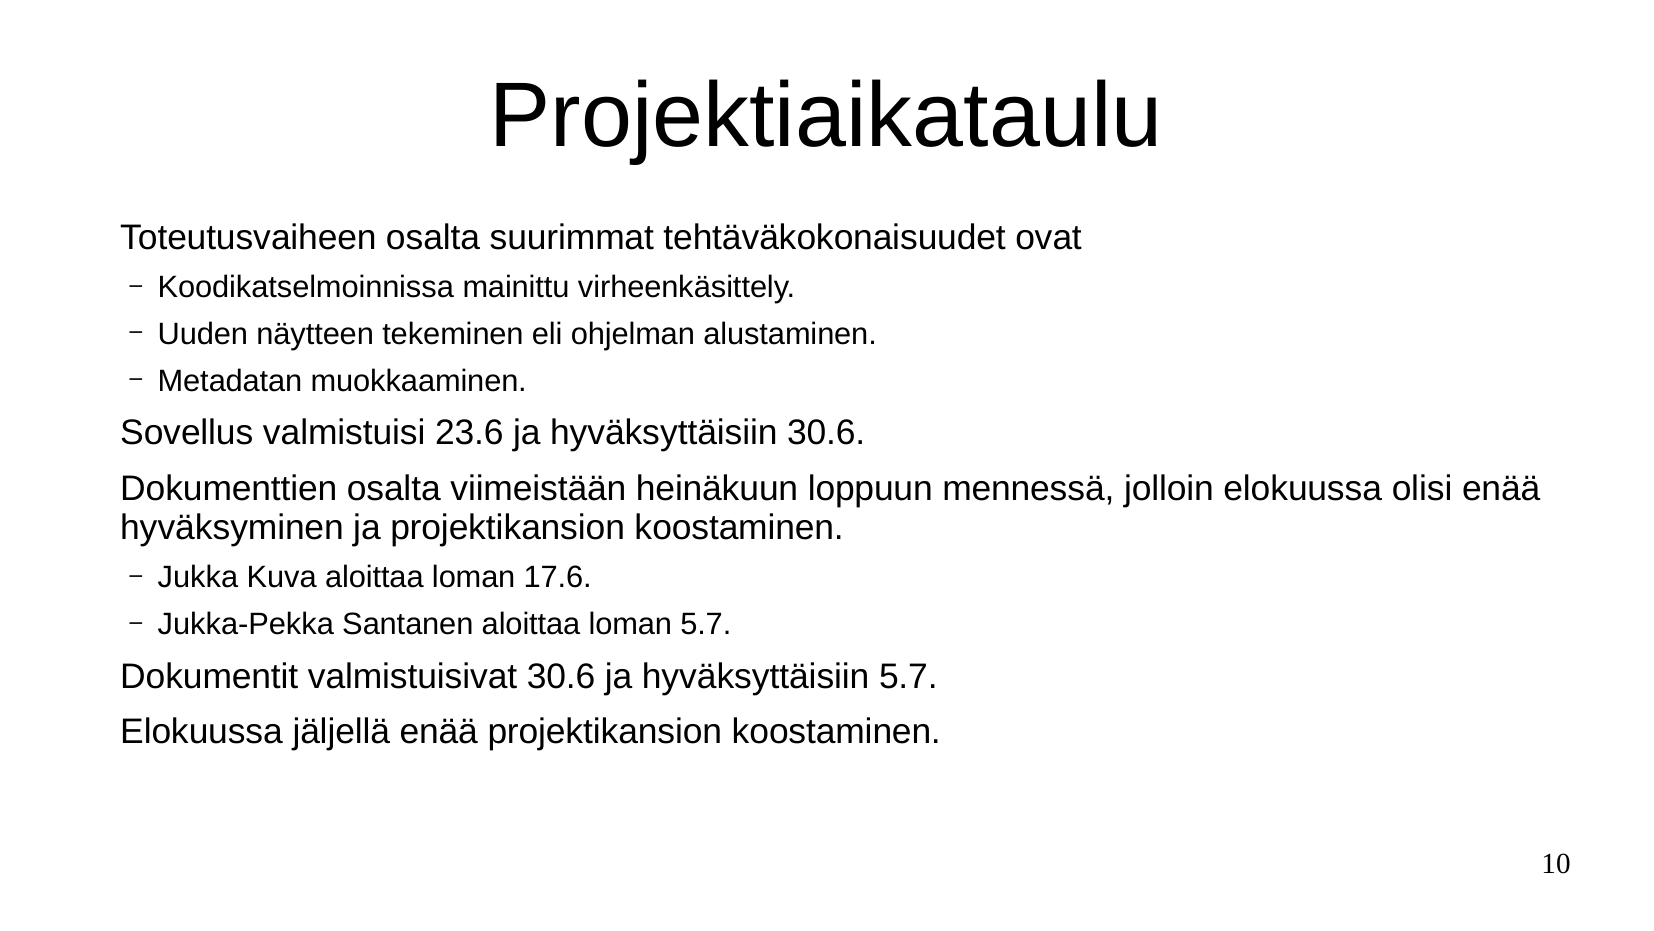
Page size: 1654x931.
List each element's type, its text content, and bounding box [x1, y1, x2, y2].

list Toteutusvaiheen osalta suurimmat tehtäväkokonaisuudet ovat Koodikatselmoinnissa mainittu virheenkäsittely. Uuden näytteen tekeminen eli ohjelman alustaminen. Metadatan muokkaaminen. Sovellus valmistuisi 23.6 ja hyväksyttäisiin 30.6. Dokumenttien osalta viimeistään heinäkuun loppuun mennessä, jolloin elokuussa olisi enää hyväksyminen ja projektikansion koostaminen. Jukka Kuva aloittaa loman 17.6. Jukka-Pekka Santanen aloittaa loman 5.7. Dokumentit valmistuisivat 30.6 ja hyväksyttäisiin 5.7. Elokuussa jäljellä enää projektikansion koostaminen. [82, 217, 1571, 758]
title Projektiaikataulu [82, 37, 1571, 193]
